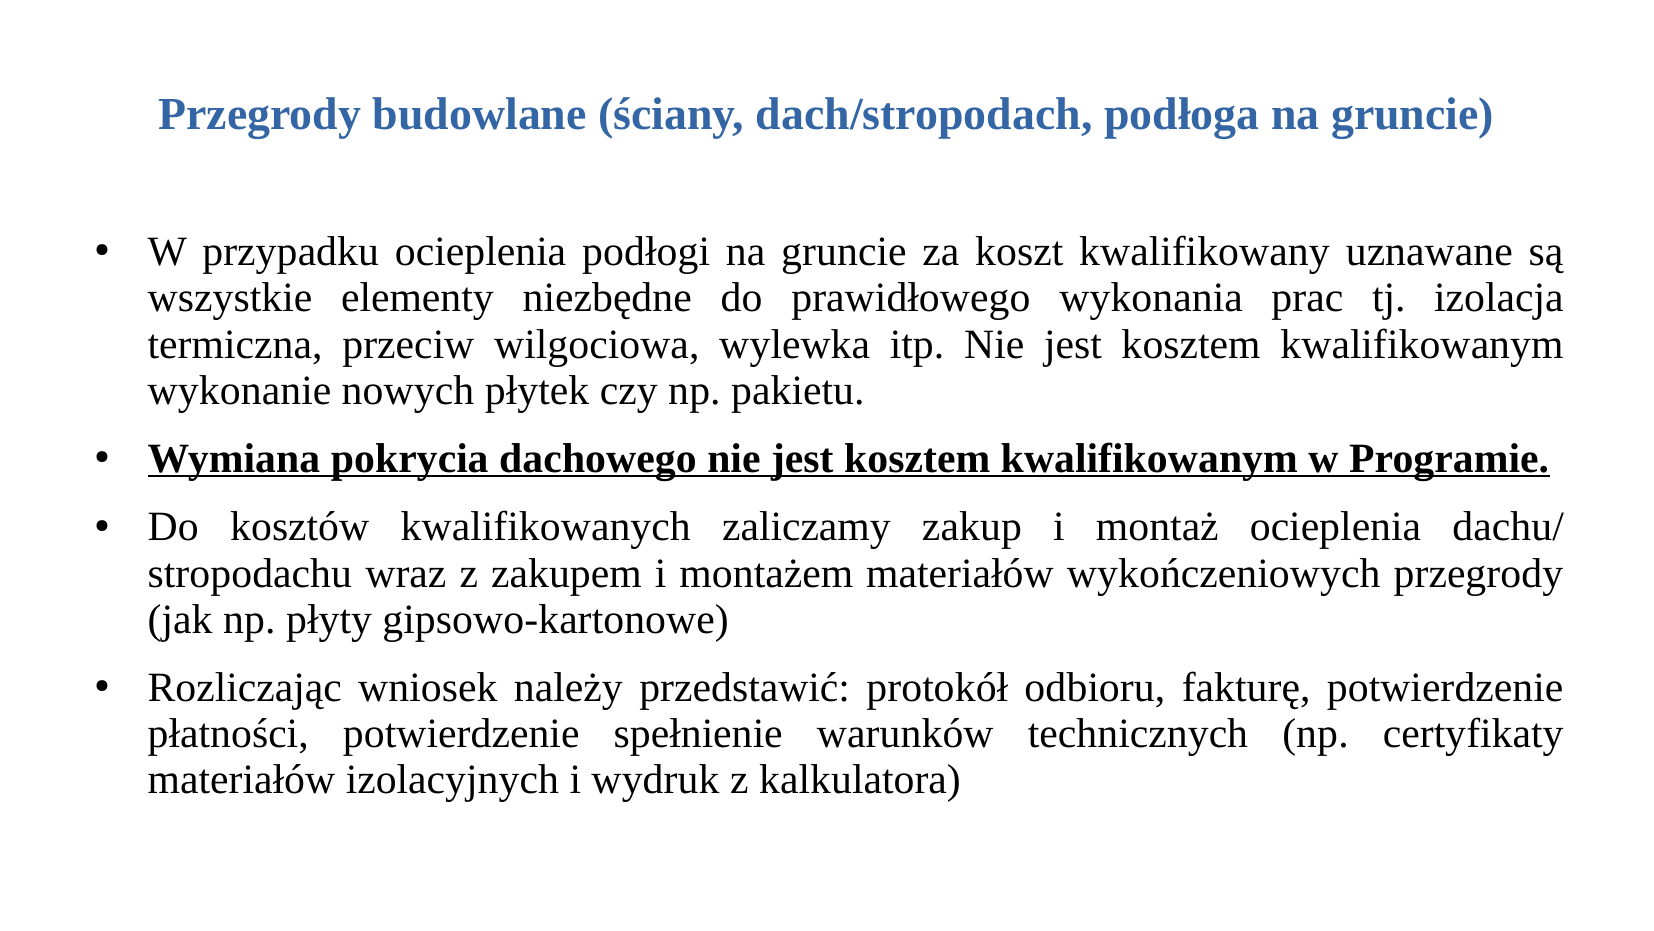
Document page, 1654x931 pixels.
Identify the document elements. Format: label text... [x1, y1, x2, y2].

title Przegrody budowlane (ściany, dach/stropodach, podłoga na gruncie) [82, 37, 1571, 193]
list W przypadku ocieplenia podłogi na gruncie za koszt kwalifikowany uznawane są wszystkie elementy niezbędne do prawidłowego wykonania prac tj. izolacja termiczna, przeciw wilgociowa, wylewka itp. Nie jest kosztem kwalifikowanym wykonanie nowych płytek czy np. pakietu. Wymiana pokrycia dachowego nie jest kosztem kwalifikowanym w Programie. Do kosztów kwalifikowanych zaliczamy zakup i montaż ocieplenia dachu/ stropodachu wraz z zakupem i montażem materiałów wykończeniowych przegrody (jak np. płyty gipsowo-kartonowe) Rozliczając wniosek należy przedstawić: protokół odbioru, fakturę, potwierdzenie płatności, potwierdzenie spełnienie warunków technicznych (np. certyfikaty materiałów izolacyjnych i wydruk z kalkulatora) [76, 228, 1565, 857]
